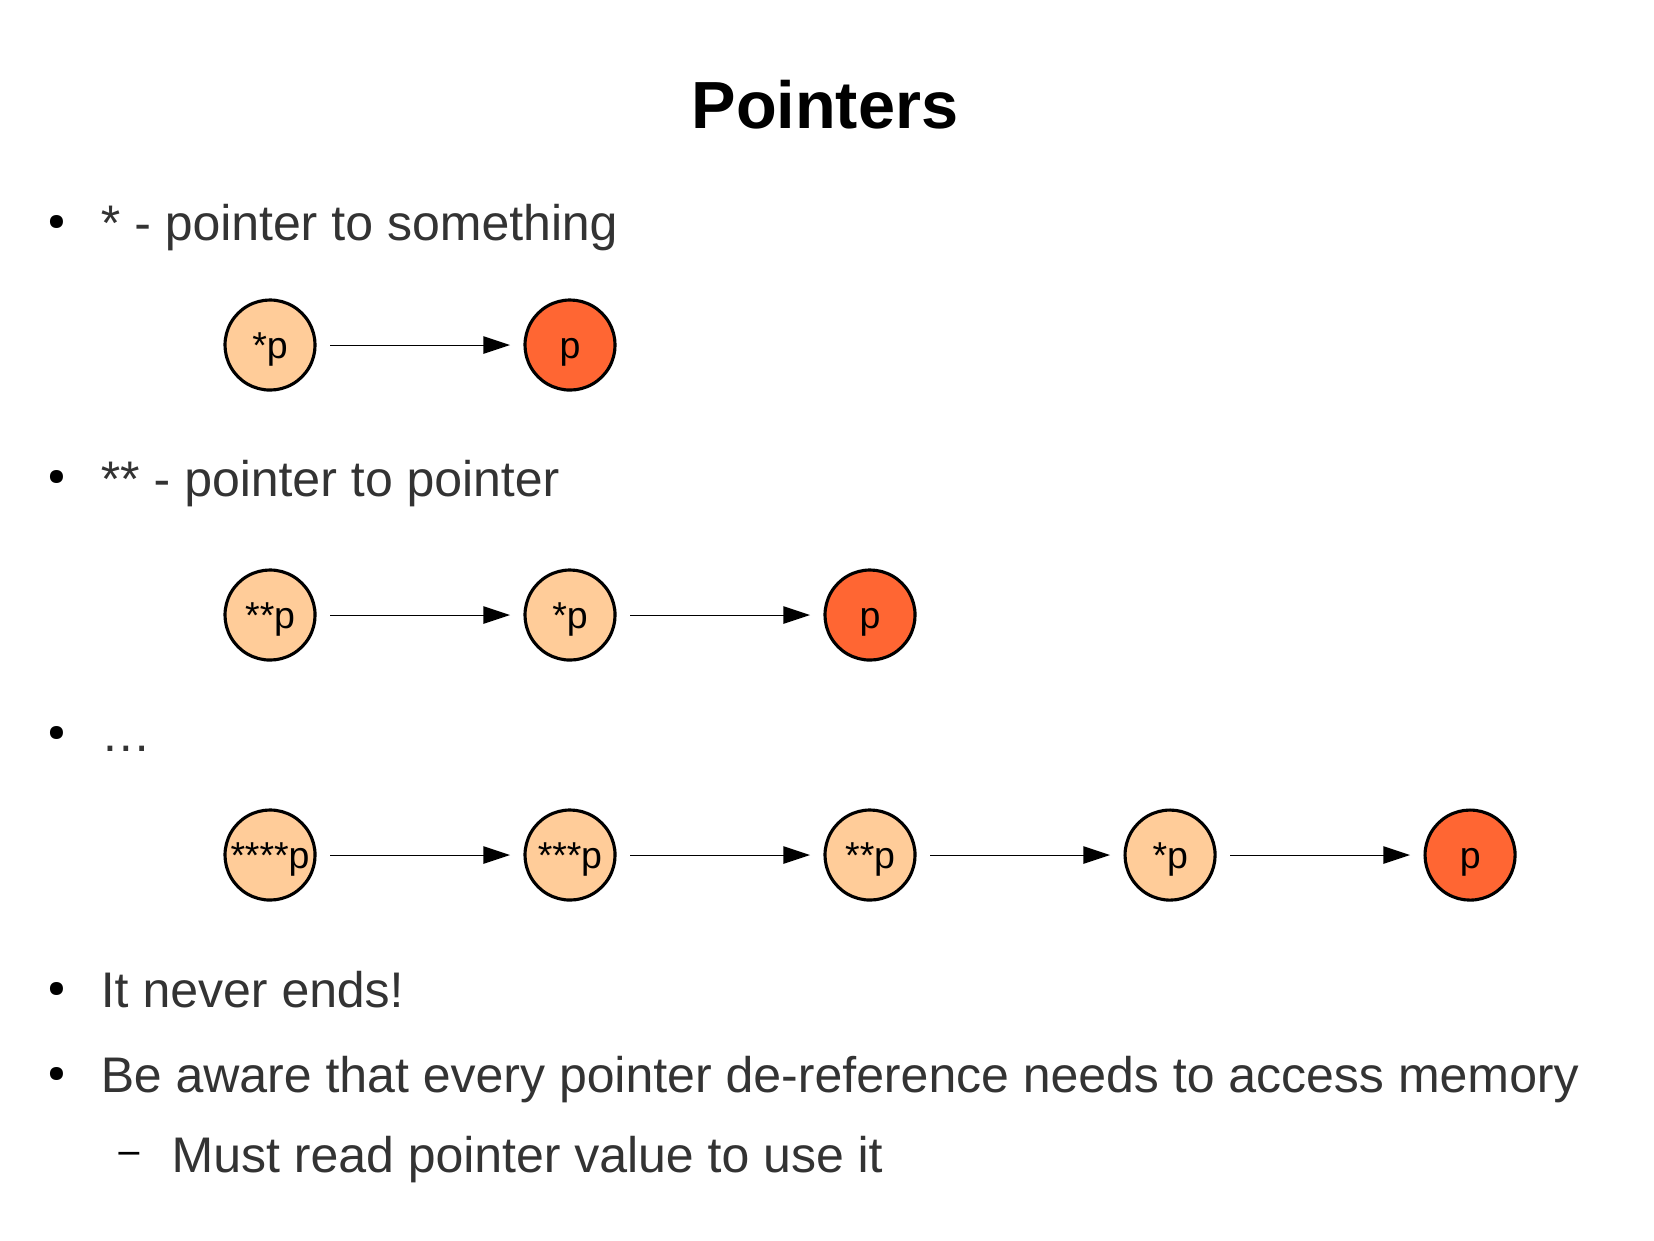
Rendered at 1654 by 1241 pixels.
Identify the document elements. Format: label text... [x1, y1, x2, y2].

text_box p [525, 300, 616, 391]
text_box **p [825, 810, 916, 901]
text_box *p [525, 570, 616, 661]
text_box *p [1125, 810, 1216, 901]
list * - pointer to something ** - pointer to pointer … It never ends! Be aware that every pointer de-reference needs to access memory Must read pointer value to use it [30, 195, 1621, 1216]
text_box ***p [525, 810, 616, 901]
text_box p [1425, 810, 1516, 901]
text_box *p [225, 300, 316, 391]
text_box **p [225, 570, 316, 661]
title Pointers [30, 30, 1621, 181]
text_box p [825, 570, 916, 661]
text_box ****p [225, 810, 316, 901]
